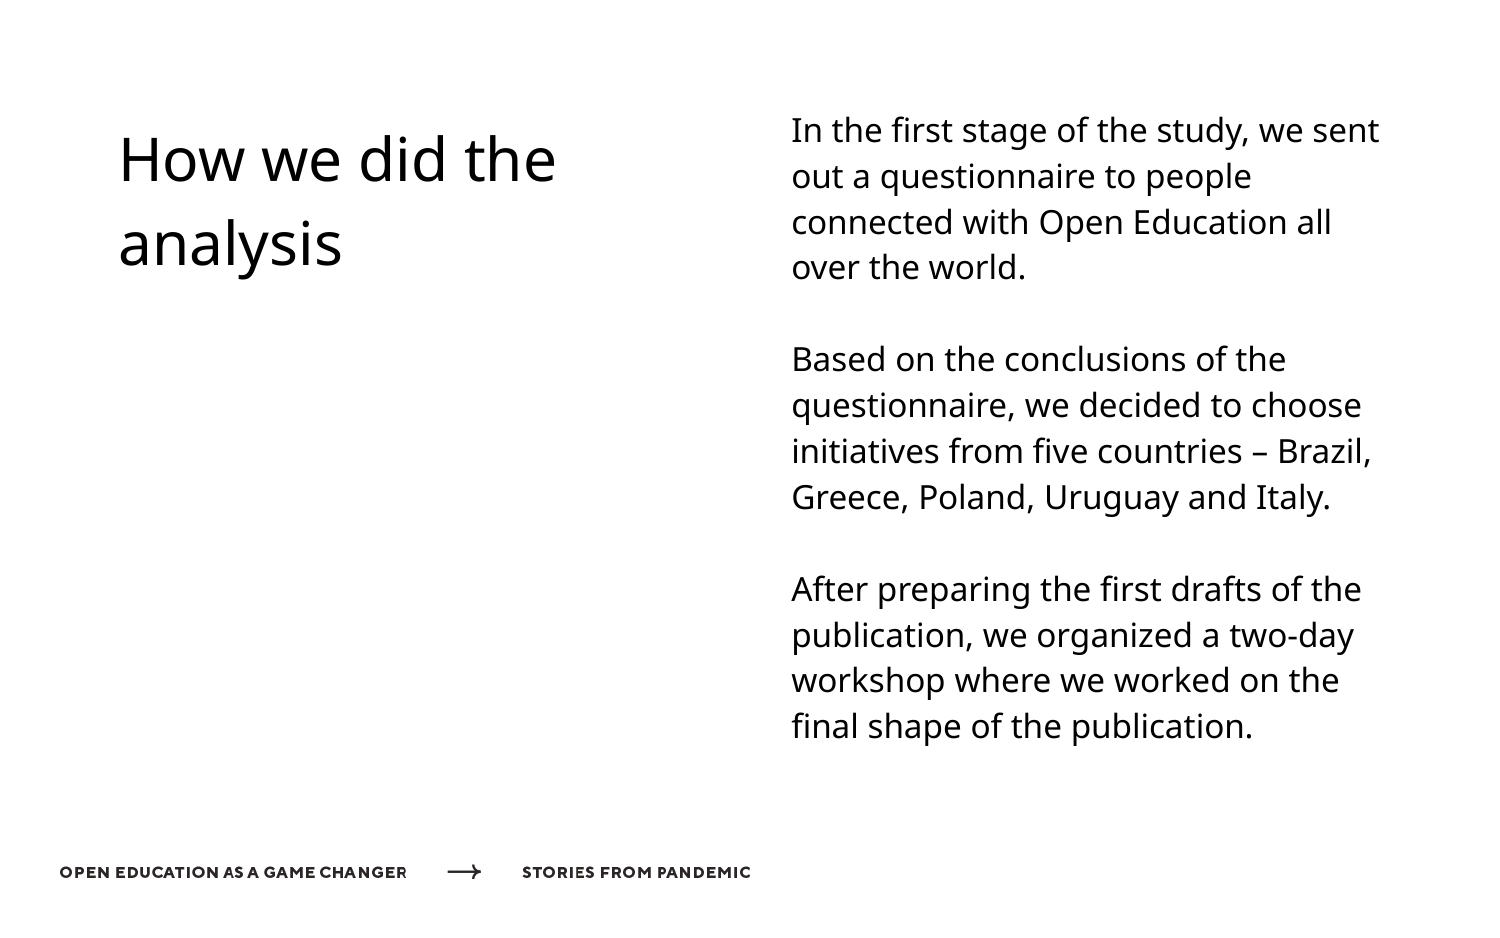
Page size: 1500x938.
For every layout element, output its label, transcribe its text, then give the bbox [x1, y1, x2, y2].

list In the first stage of the study, we sent out a questionnaire to people connected with Open Education all over the world. Based on the conclusions of the questionnaire, we decided to choose initiatives from five countries – Brazil, Greece, Poland, Uruguay and Italy. After preparing the first drafts of the publication, we organized a two-day workshop where we worked on the final shape of the publication. [791, 103, 1382, 762]
picture [59, 799, 750, 879]
list How we did the analysis [118, 110, 709, 770]
